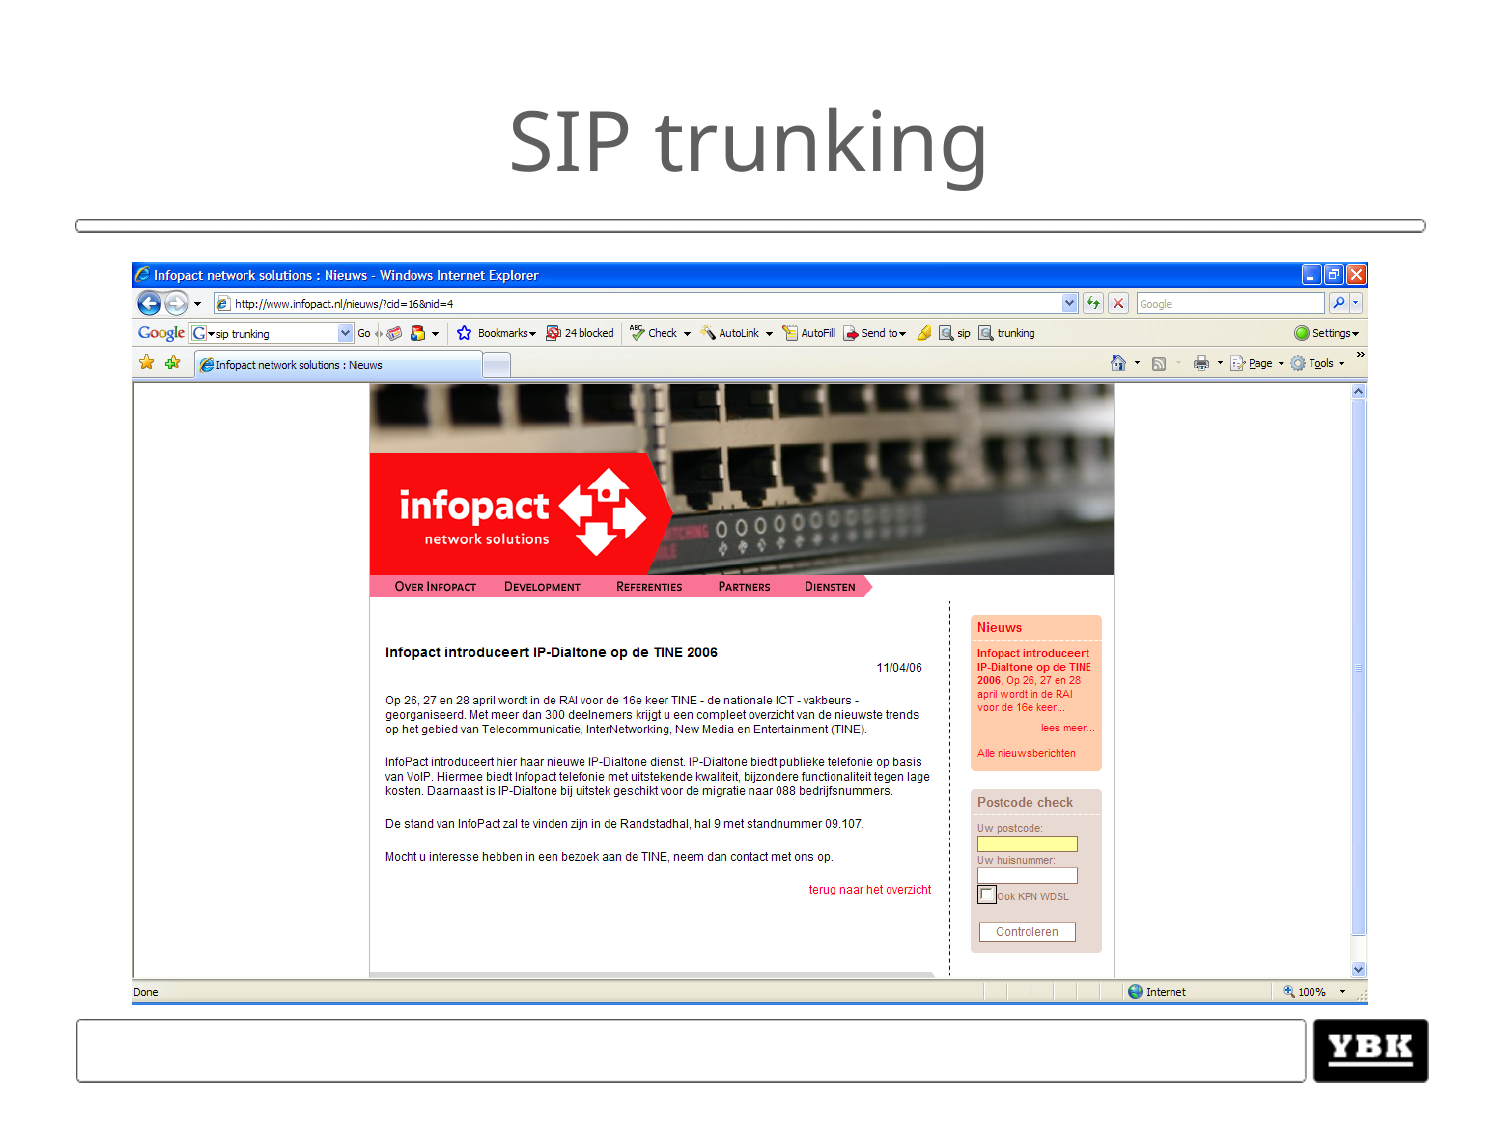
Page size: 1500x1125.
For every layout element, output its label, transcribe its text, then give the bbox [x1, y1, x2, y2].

picture [132, 262, 1368, 1005]
picture [76, 1019, 1429, 1083]
title SIP trunking [75, 45, 1426, 233]
